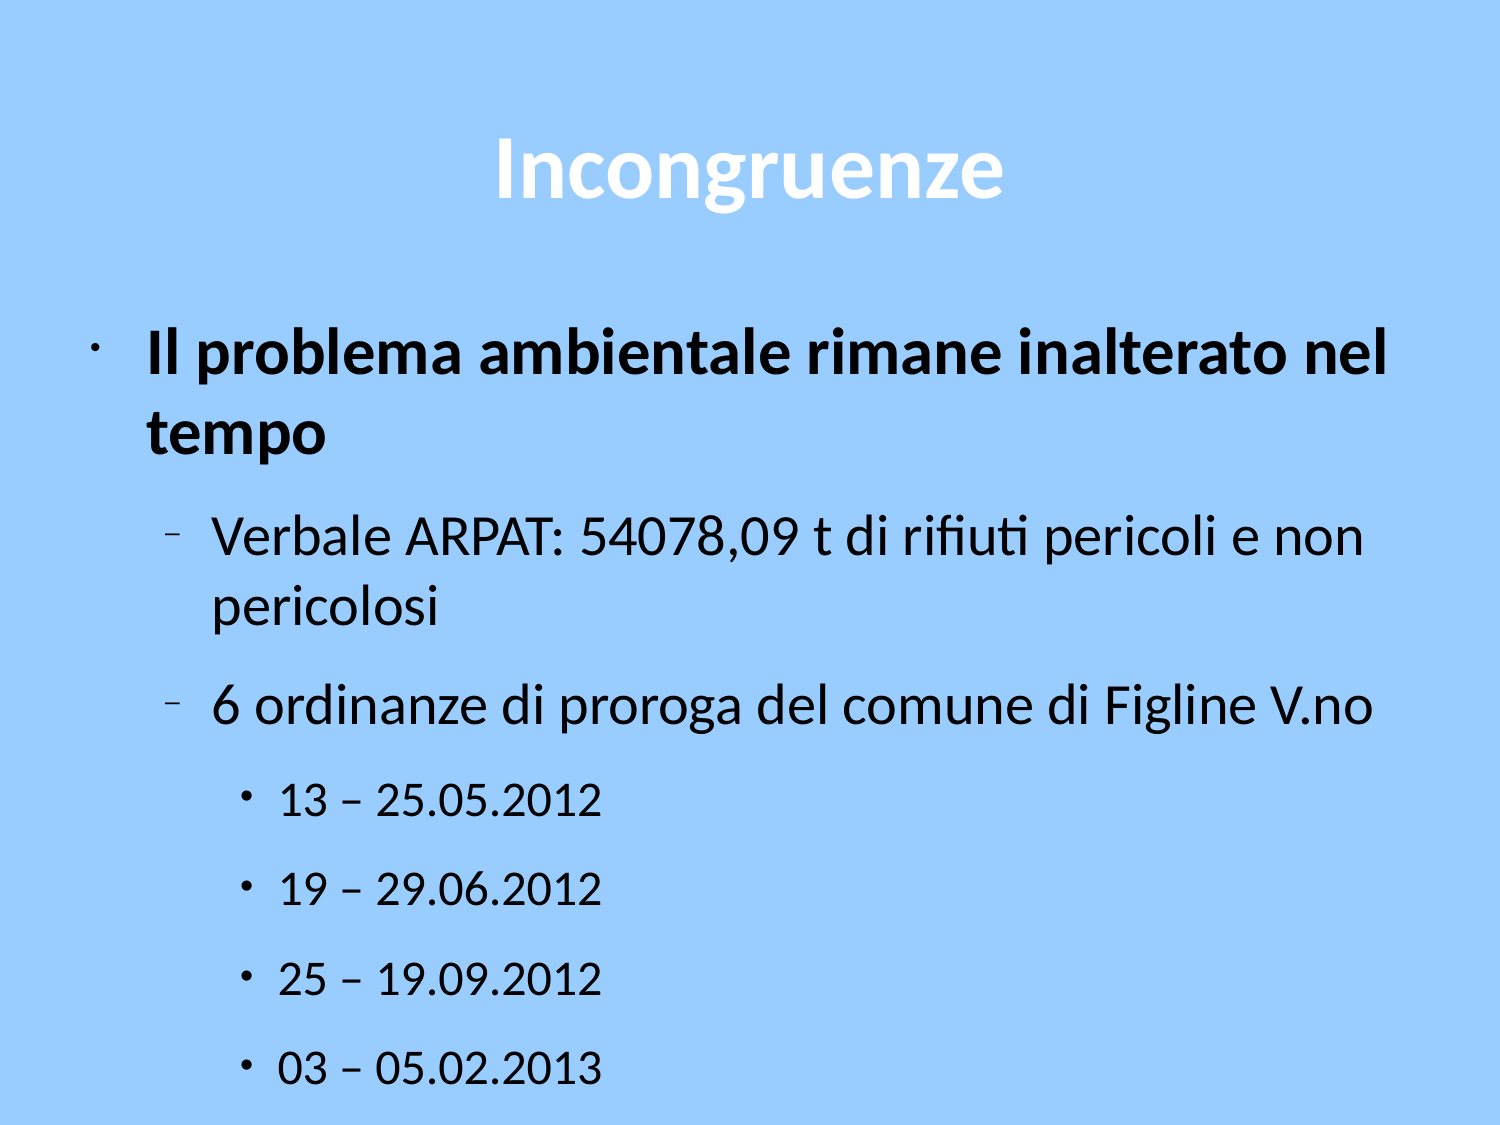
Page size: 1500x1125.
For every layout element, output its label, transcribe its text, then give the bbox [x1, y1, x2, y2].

title Incongruenze [75, 91, 1425, 292]
list Il problema ambientale rimane inalterato nel tempo Verbale ARPAT: 54078,09 t di rifiuti pericoli e non pericolosi 6 ordinanze di proroga del comune di Figline V.no 13 – 25.05.2012 19 – 29.06.2012 25 – 19.09.2012 03 – 05.02.2013 08 – 11.06.2013 16 – 05.09.2013 – Scadenza 06.12.2013 (RINNOVO?) [75, 292, 1425, 1125]
